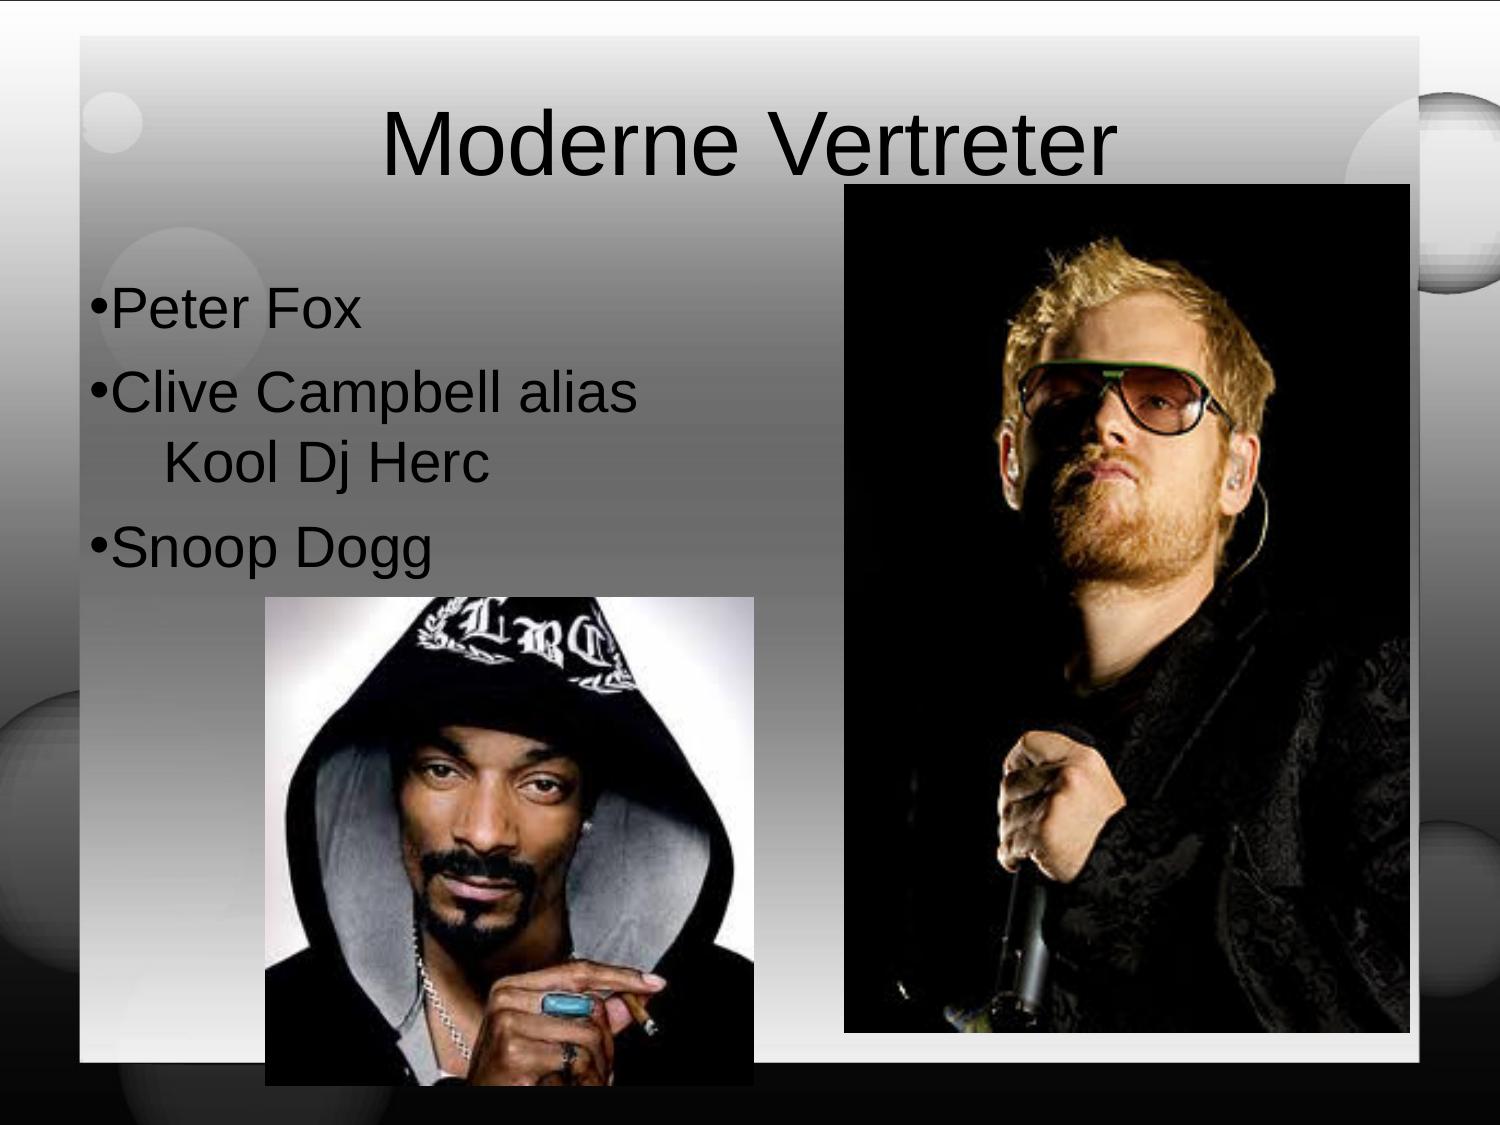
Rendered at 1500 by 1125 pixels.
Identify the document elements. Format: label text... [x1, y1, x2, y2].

text_box Moderne Vertreter [75, 45, 1426, 233]
picture [0, 1, 1500, 1125]
chart [844, 184, 1410, 1033]
text_box Peter Fox Clive Campbell alias Kool Dj Herc Snoop Dogg [75, 262, 738, 1005]
chart [265, 597, 754, 1086]
